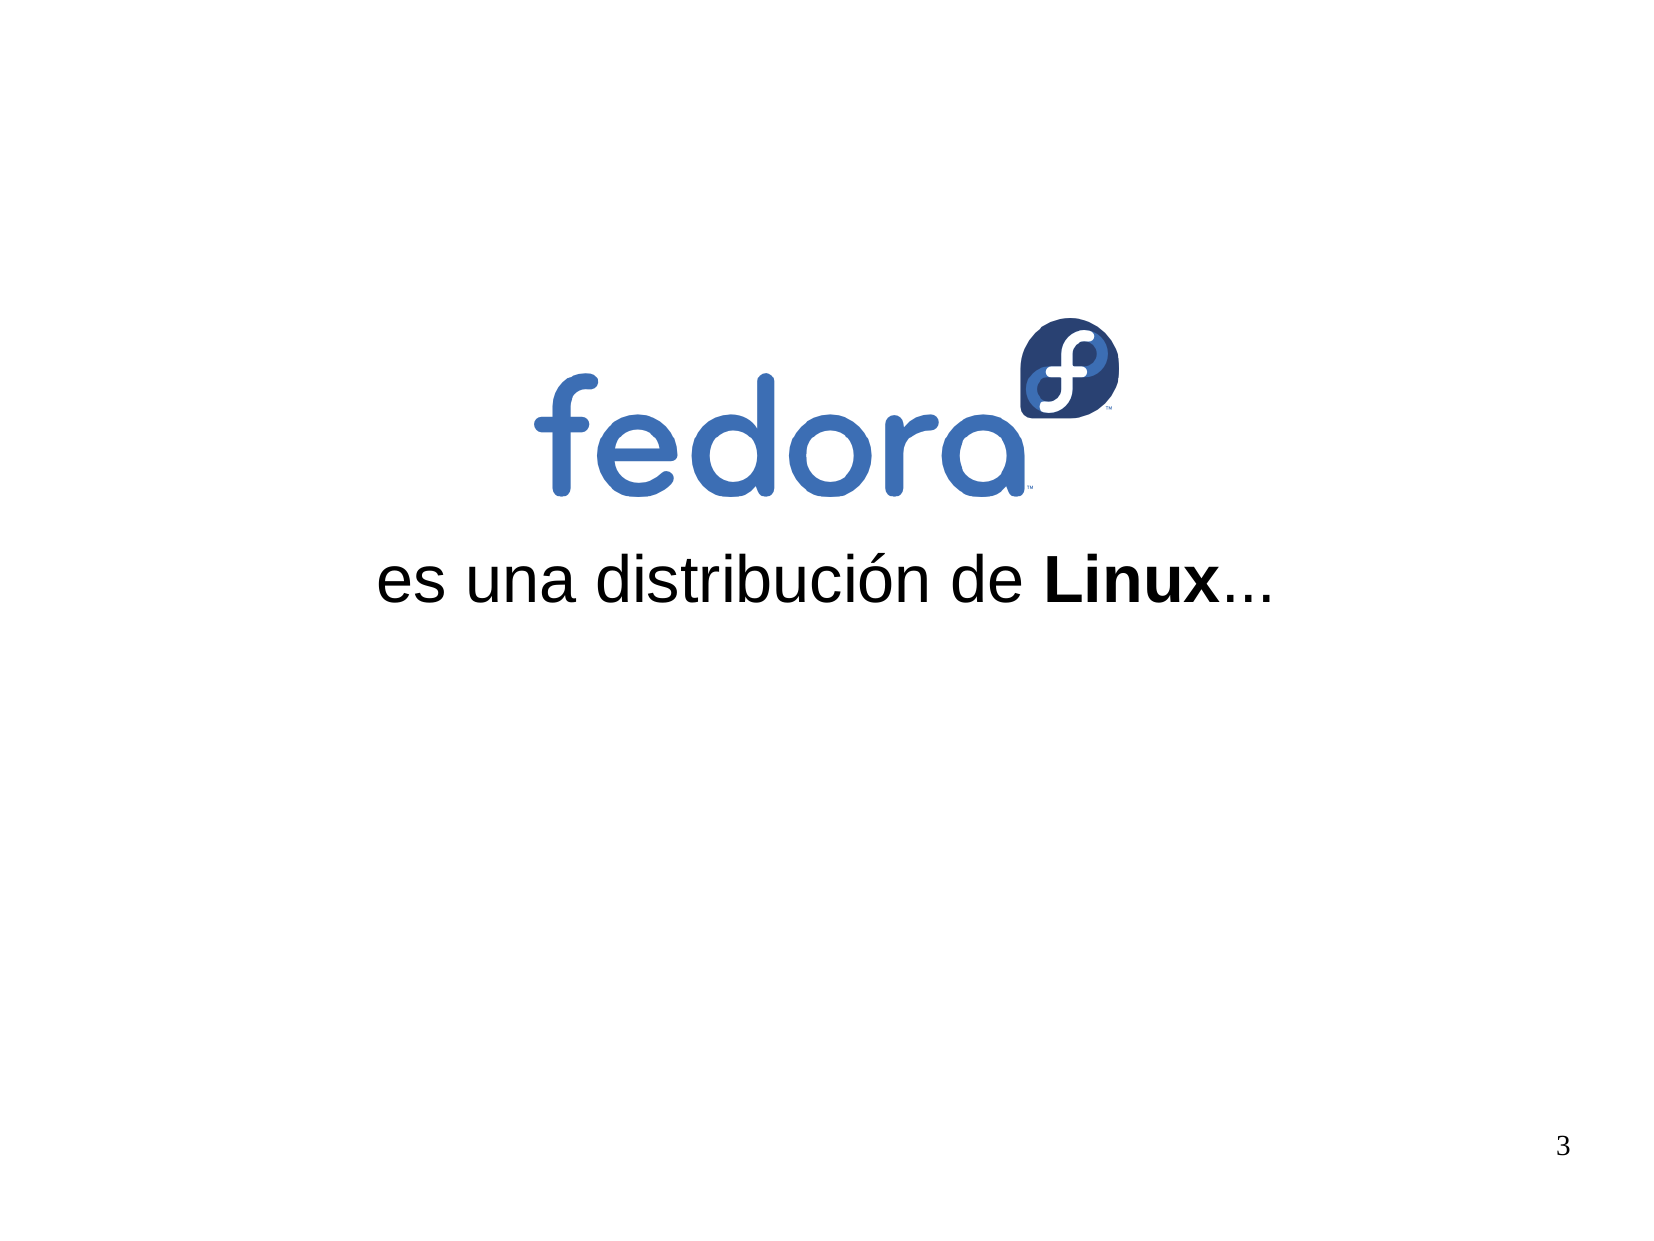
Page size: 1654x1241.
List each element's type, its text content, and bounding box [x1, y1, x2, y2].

picture [534, 318, 1119, 497]
subtitle es una distribución de Linux... [82, 56, 1571, 1102]
